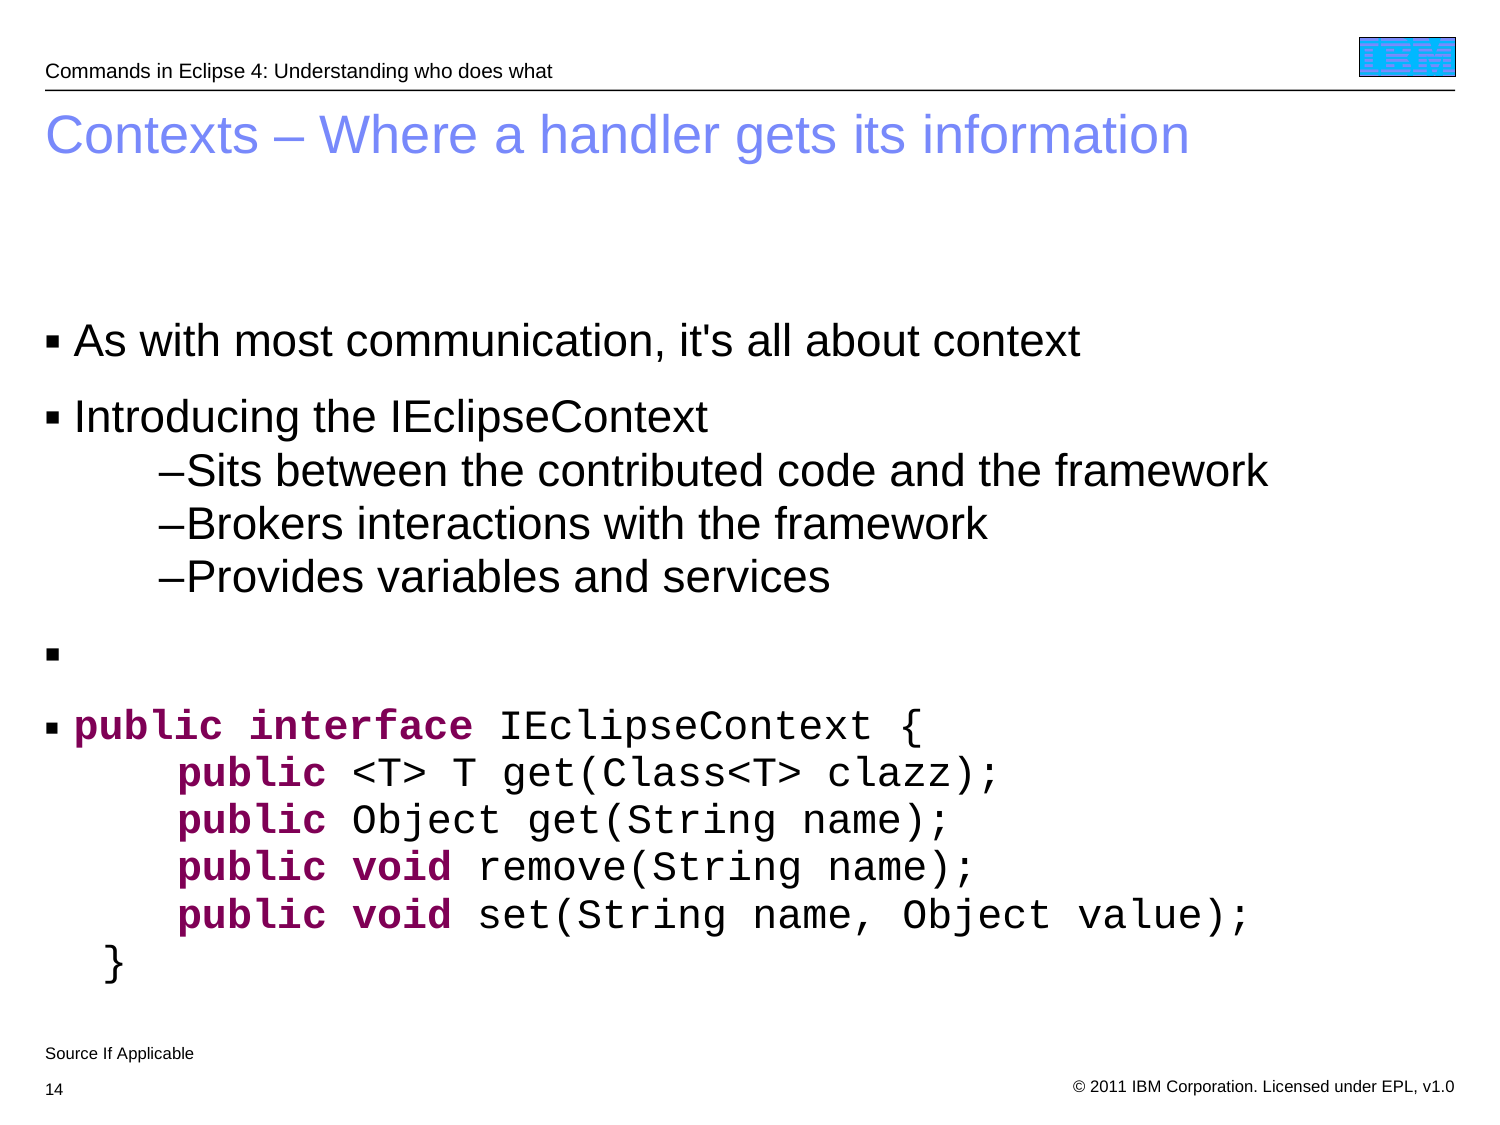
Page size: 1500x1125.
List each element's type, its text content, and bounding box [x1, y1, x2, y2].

text_box Commands in Eclipse 4: Understanding who does what [30, 37, 1306, 83]
title Contexts – Where a handler gets its information [30, 97, 1456, 218]
list As with most communication, it's all about context Introducing the IEclipseContext Sits between the contributed code and the framework Brokers interactions with the framework Provides variables and services public interface IEclipseContext { public <T> T get(Class<T> clazz); public Object get(String name); public void remove(String name); public void set(String name, Object value); } [30, 307, 1456, 1058]
text_box Source If Applicable [30, 1021, 1441, 1072]
